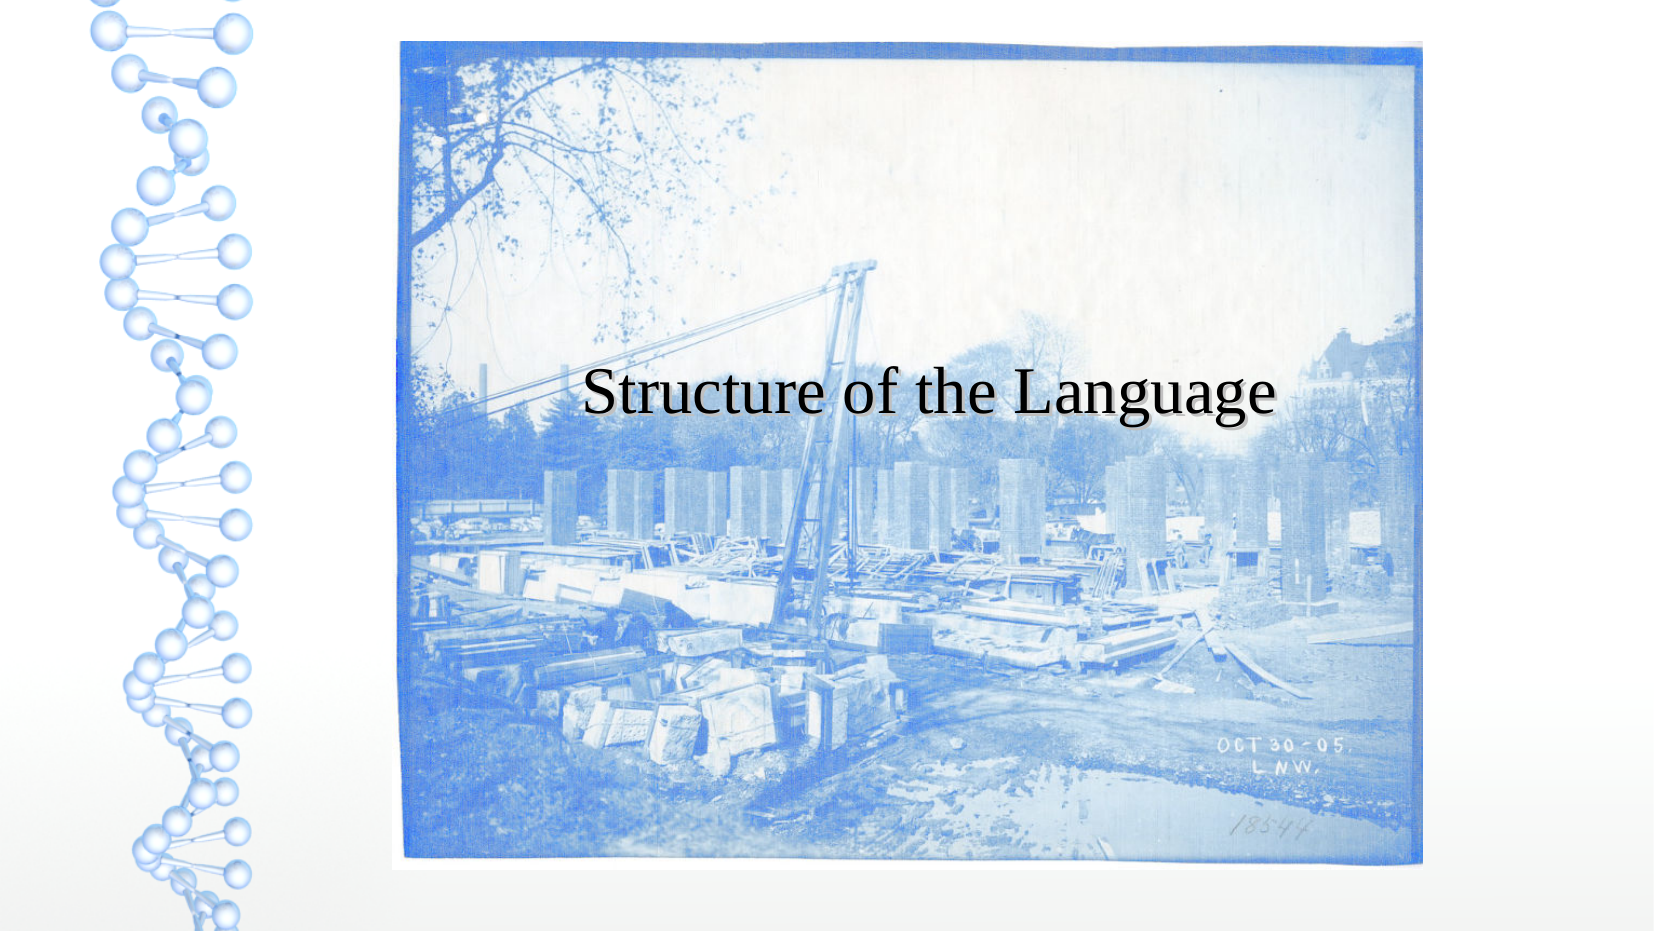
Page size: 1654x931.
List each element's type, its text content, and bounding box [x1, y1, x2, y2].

subtitle Structure of the Language [265, 35, 1595, 748]
picture [0, 0, 1654, 931]
